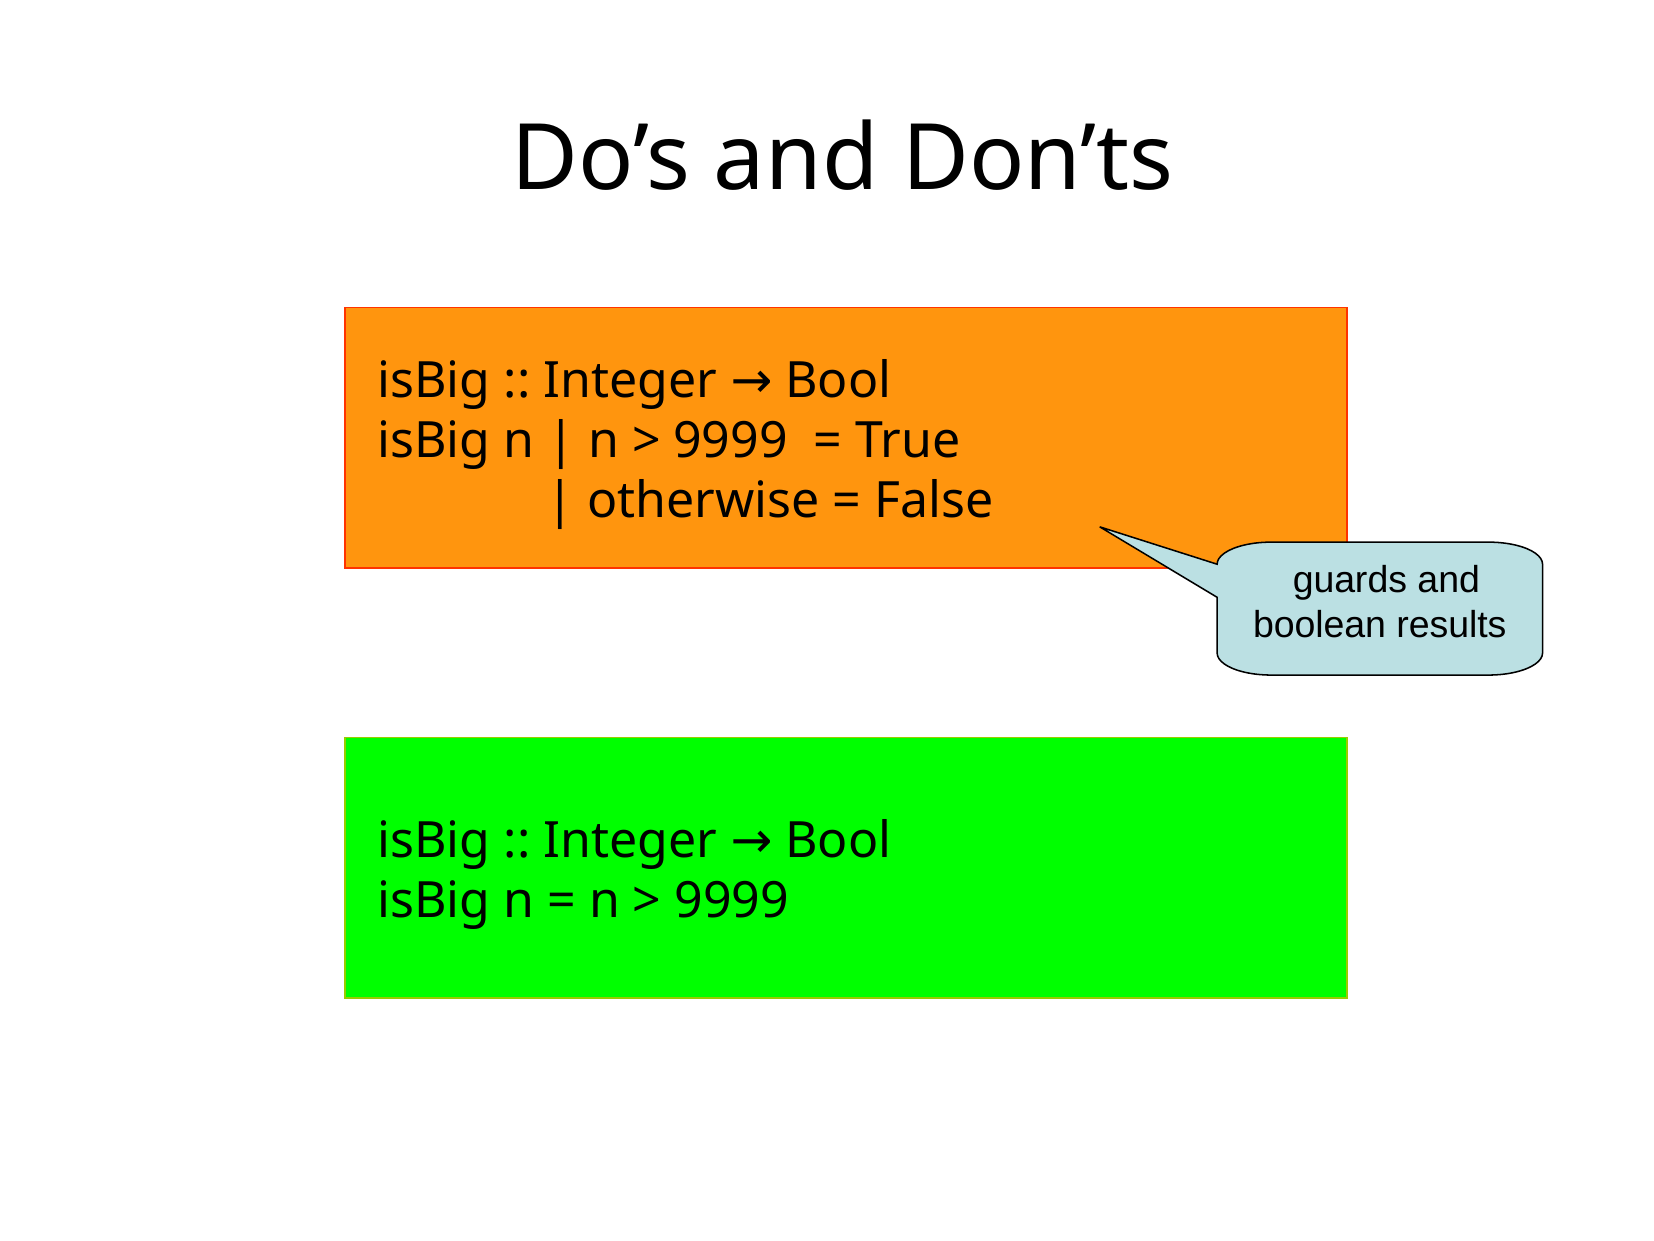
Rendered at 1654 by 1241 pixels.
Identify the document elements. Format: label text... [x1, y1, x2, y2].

text_box guards and boolean results [1099, 526, 1543, 676]
text_box isBig :: Integer → Bool isBig n = n > 9999 [344, 737, 1348, 999]
text_box isBig :: Integer → Bool isBig n | n > 9999 = True | otherwise = False [344, 307, 1348, 569]
title Do’s and Don’ts [82, 49, 1571, 257]
